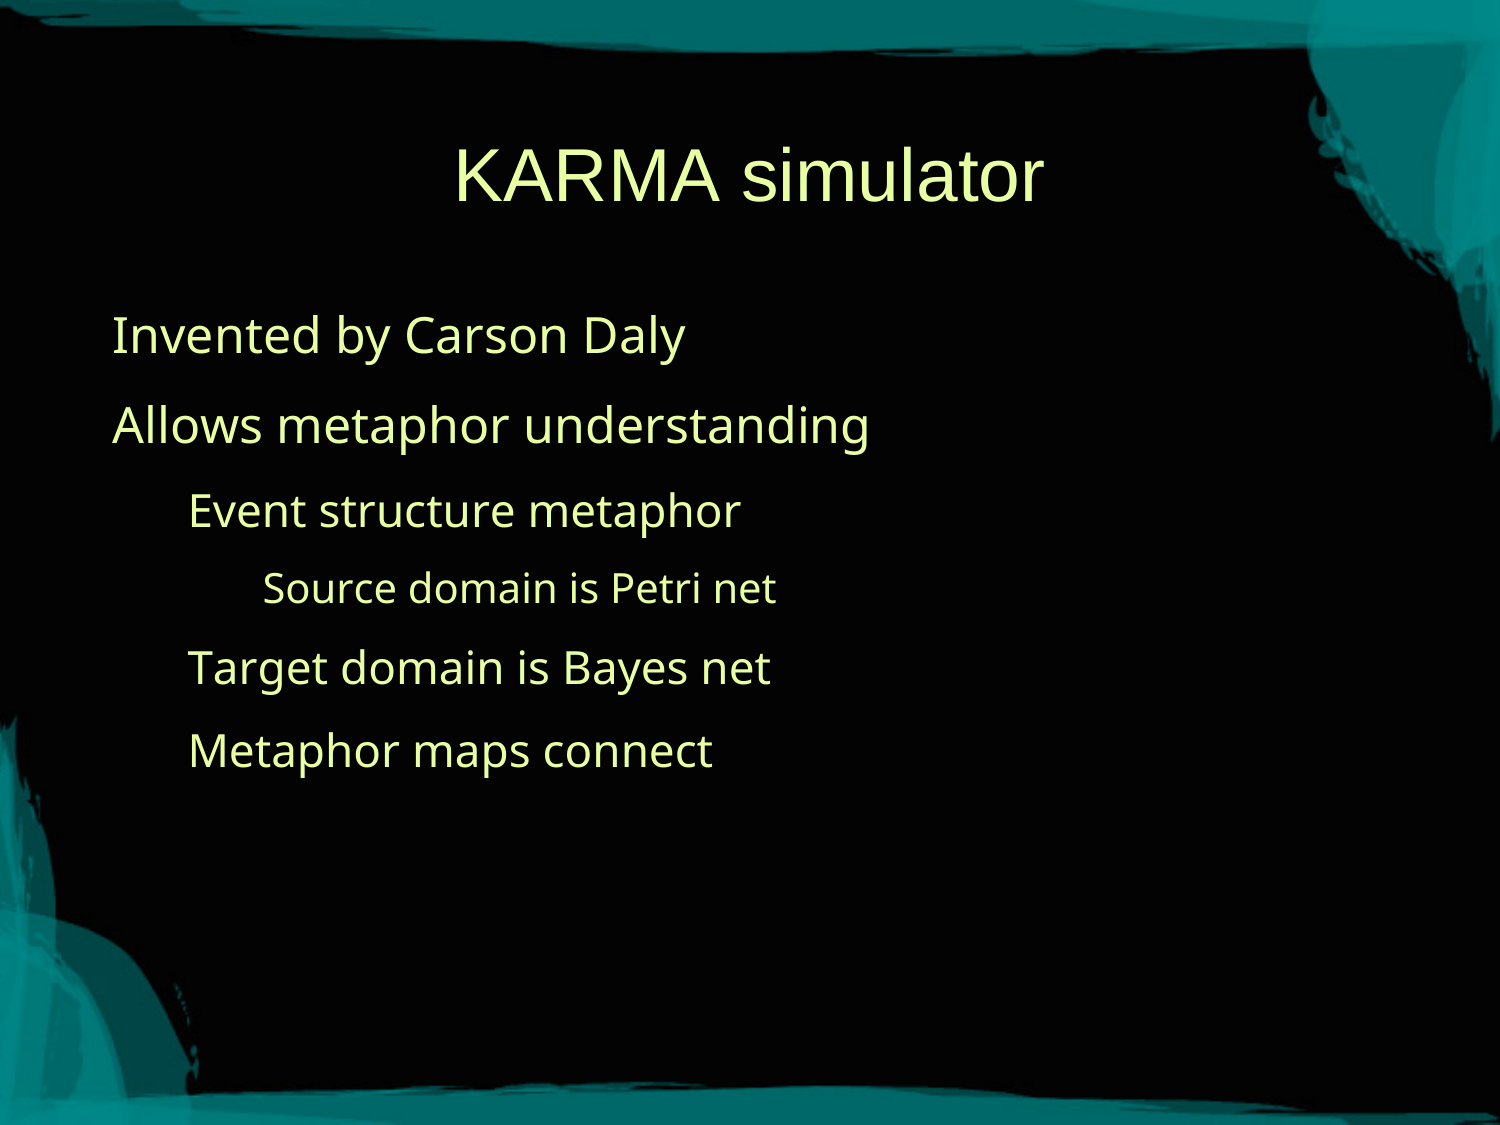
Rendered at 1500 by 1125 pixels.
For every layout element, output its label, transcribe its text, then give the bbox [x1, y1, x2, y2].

title KARMA simulator [112, 94, 1388, 256]
list Invented by Carson Daly Allows metaphor understanding Event structure metaphor Source domain is Petri net Target domain is Bayes net Metaphor maps connect [112, 299, 1388, 986]
picture [0, 0, 1500, 1125]
